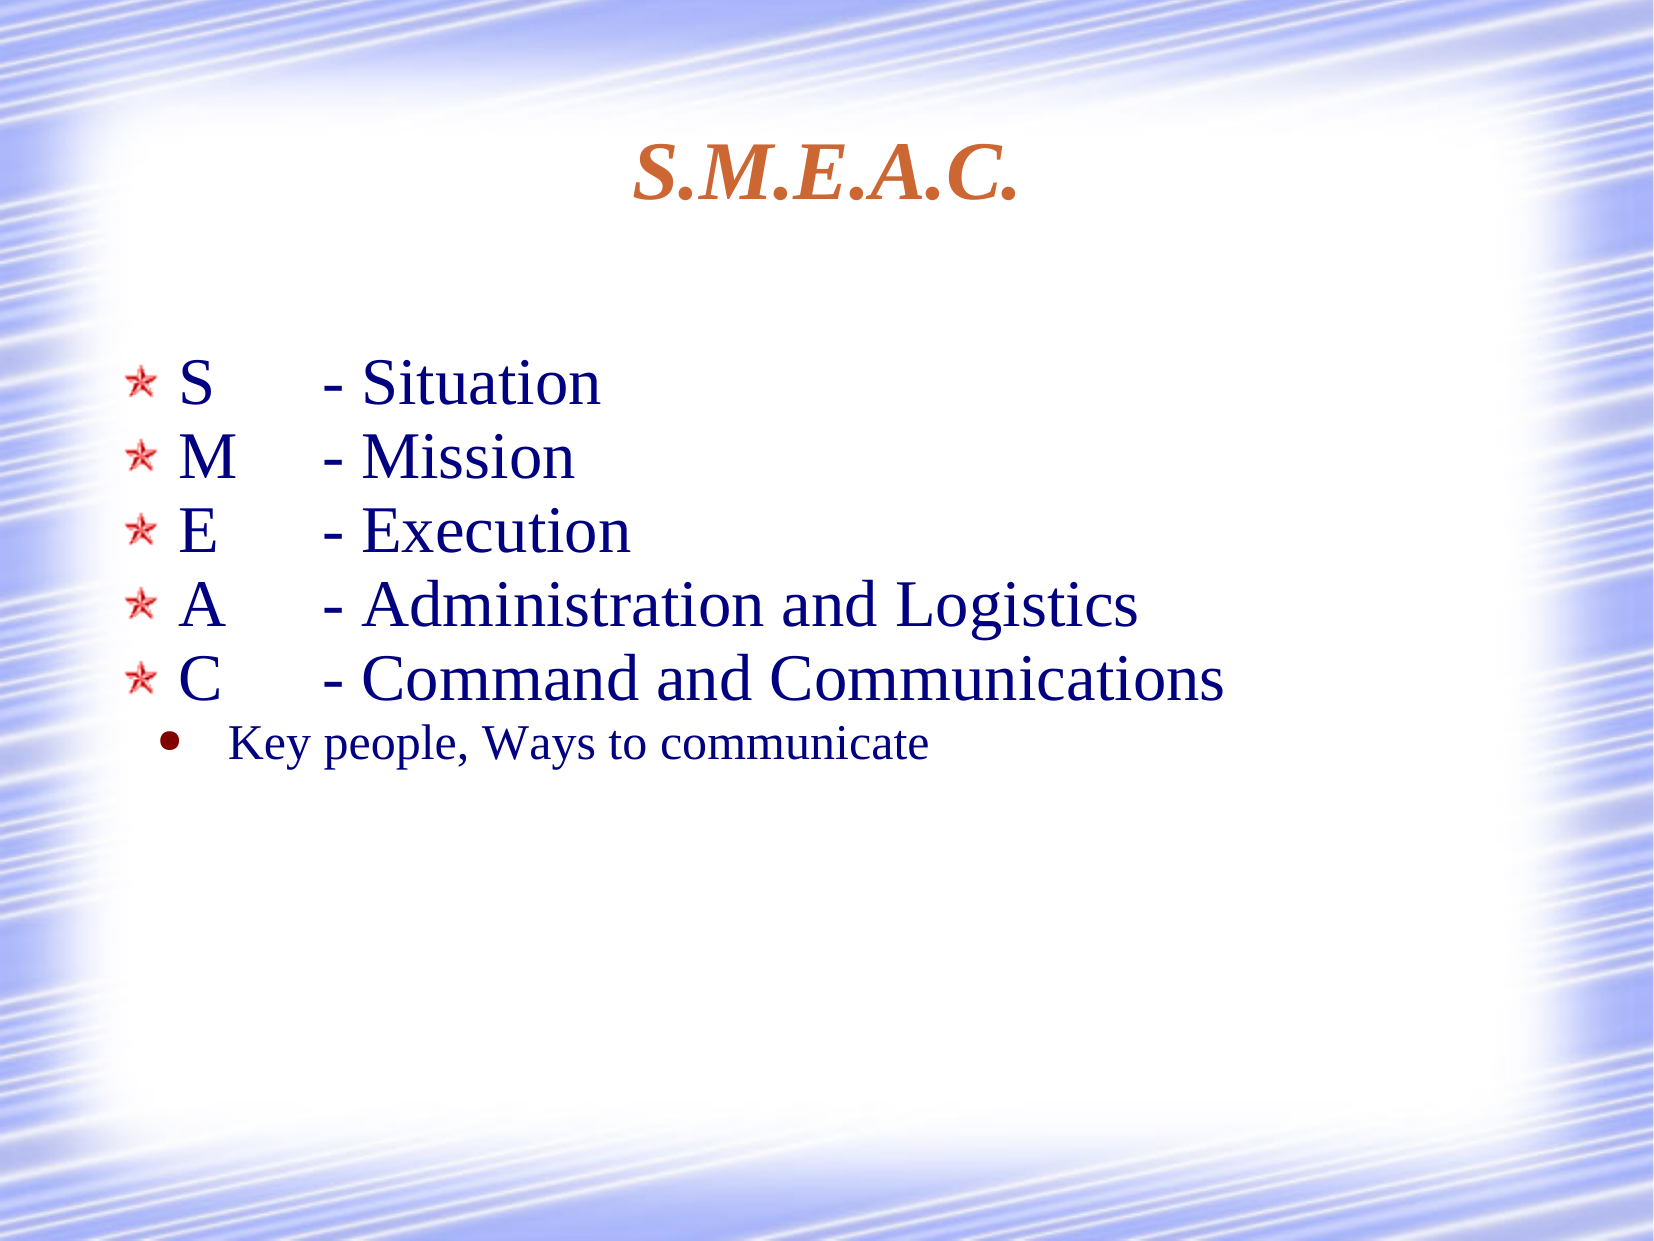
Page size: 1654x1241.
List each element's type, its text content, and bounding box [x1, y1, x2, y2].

picture [0, 0, 1654, 1241]
title S.M.E.A.C. [121, 67, 1534, 275]
list S - Situation M - Mission E - Execution A - Administration and Logistics C - Command and Communications Key people, Ways to communicate [121, 344, 1534, 1065]
